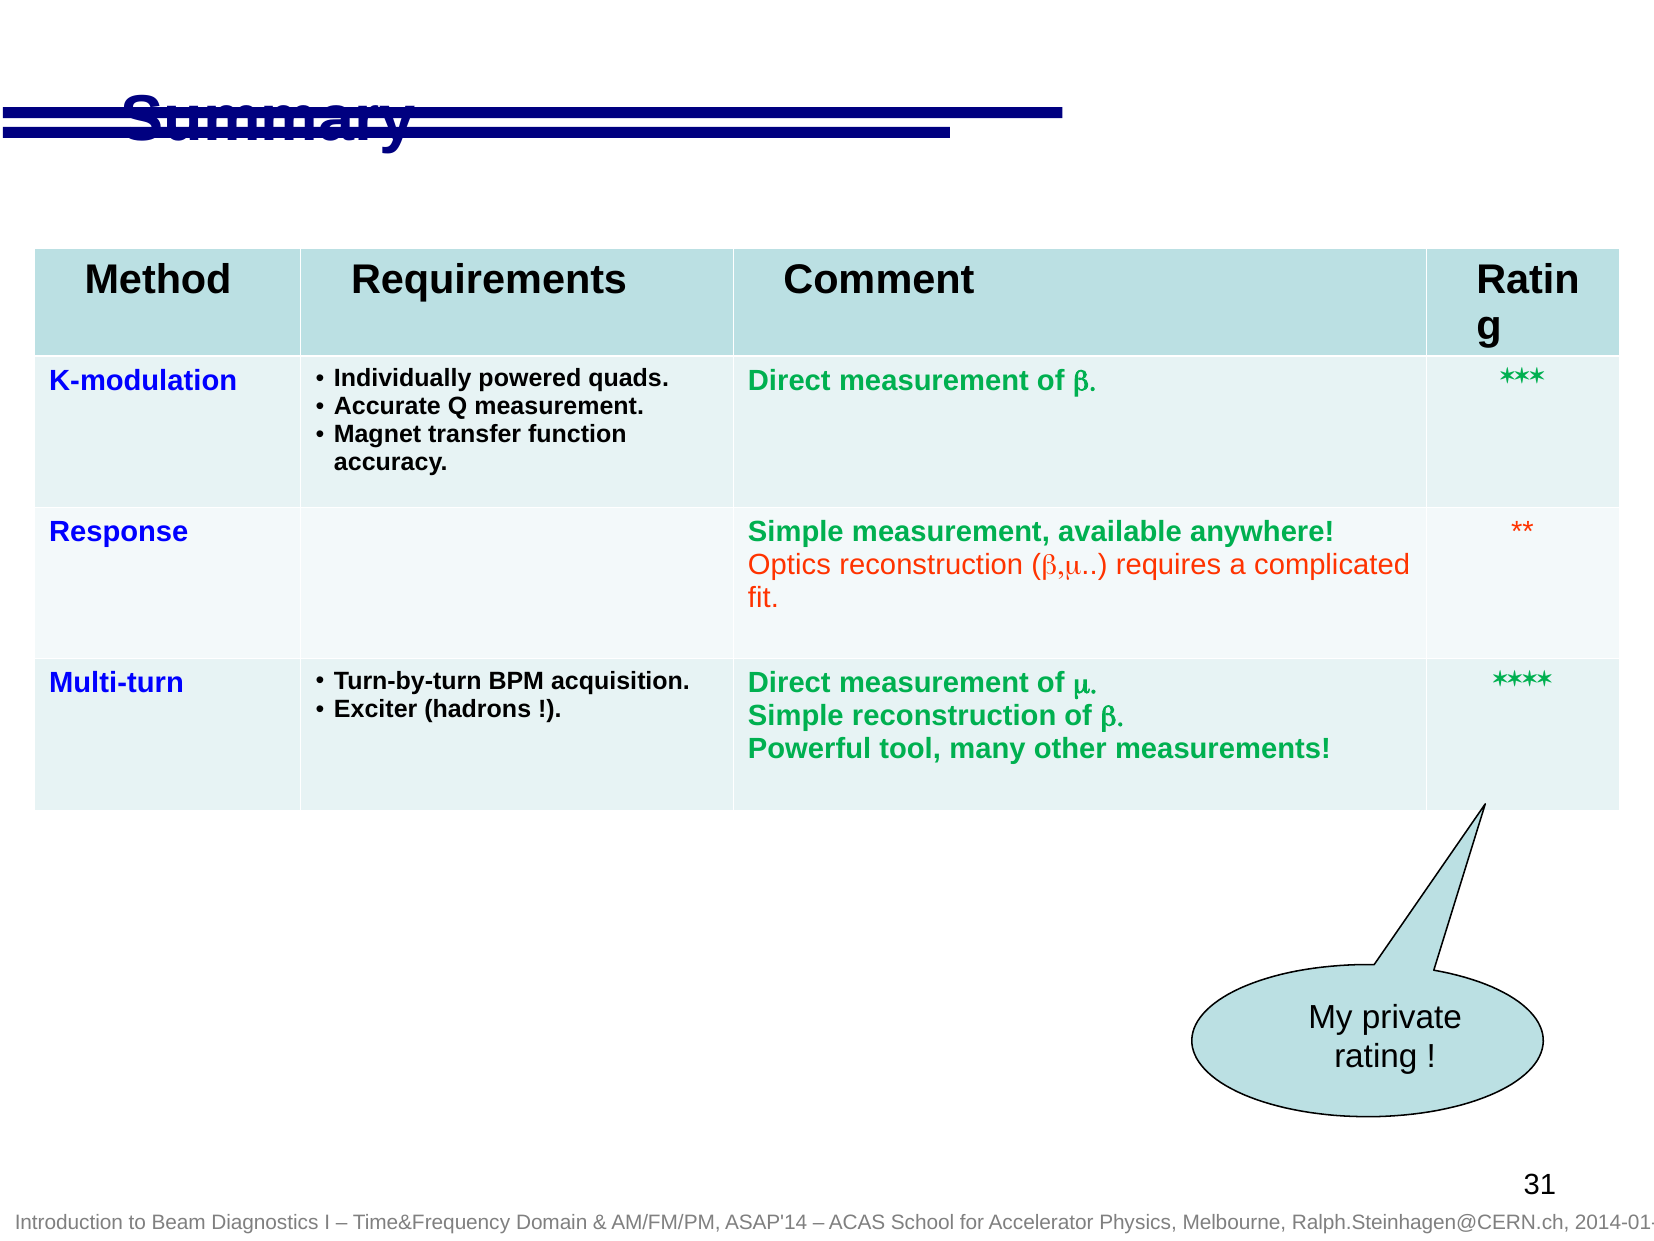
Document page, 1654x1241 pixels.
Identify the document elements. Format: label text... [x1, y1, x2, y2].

table_cell Direct measurement of  [734, 357, 1426, 507]
table_cell  [1427, 659, 1619, 810]
table_header Comment [734, 249, 1426, 355]
table_cell Turn-by-turn BPM acquisition. Exciter (hadrons !). [301, 659, 733, 810]
table_header Method [35, 249, 300, 355]
table_cell ** [1427, 508, 1619, 658]
table_cell Simple measurement, available anywhere! Optics reconstruction (..) requires a complicated fit. [734, 508, 1426, 658]
table_header Requirements [301, 249, 733, 355]
text_box <number> [1185, 1157, 1571, 1216]
table_cell Response [35, 508, 300, 658]
table_cell K-modulation [35, 357, 300, 507]
text_box My private rating ! [1191, 803, 1544, 1117]
table_cell  [1427, 357, 1619, 507]
table_cell Individually powered quads. Accurate Q measurement. Magnet transfer function accuracy. [301, 357, 733, 507]
table_cell Direct measurement of  Simple reconstruction of  Powerful tool, many other measurements! [734, 659, 1426, 810]
table_cell Multi-turn [35, 659, 300, 810]
title Summary [82, 49, 1558, 180]
table_header Rating [1427, 249, 1619, 355]
table_cell [301, 508, 733, 658]
